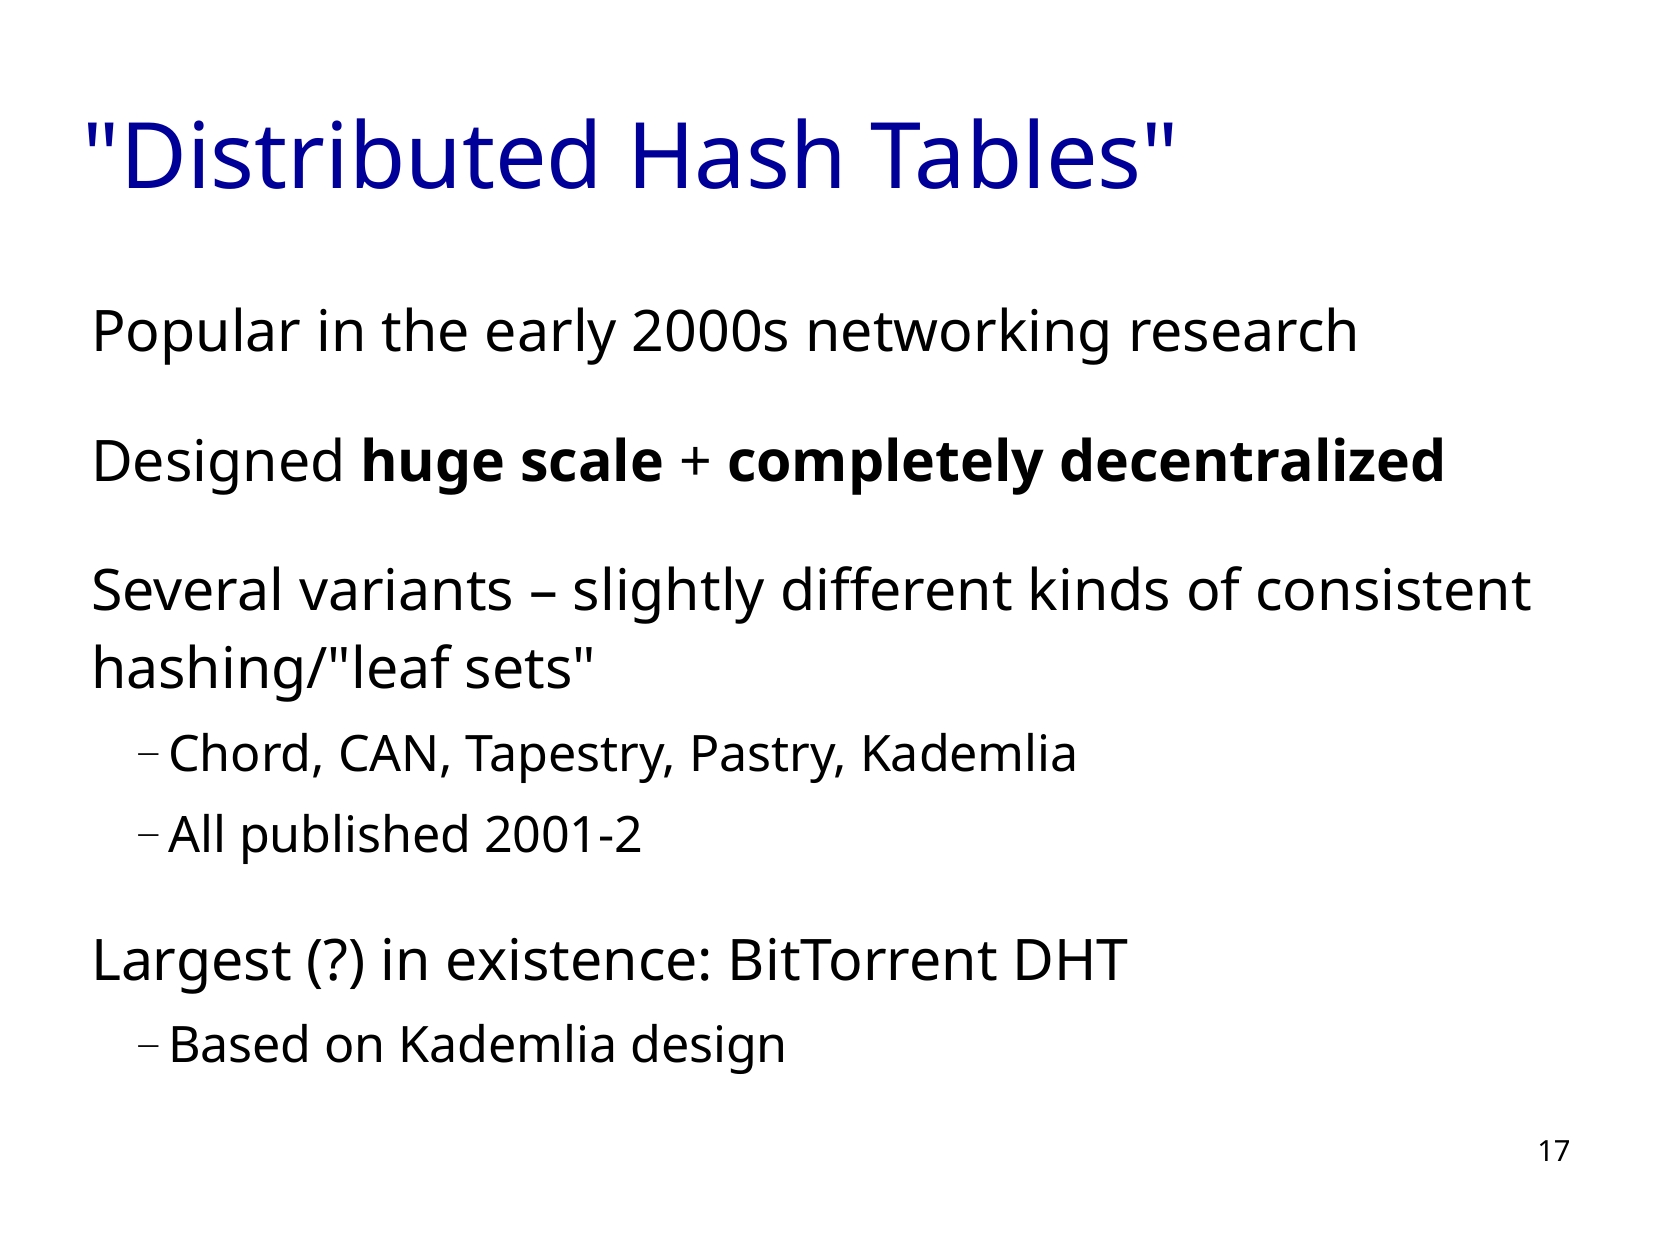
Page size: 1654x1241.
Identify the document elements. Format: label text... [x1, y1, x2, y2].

list Popular in the early 2000s networking research Designed huge scale + completely decentralized Several variants – slightly different kinds of consistent hashing/"leaf sets" Chord, CAN, Tapestry, Pastry, Kademlia All published 2001-2 Largest (?) in existence: BitTorrent DHT Based on Kademlia design [60, 290, 1571, 1096]
title "Distributed Hash Tables" [82, 49, 1571, 257]
